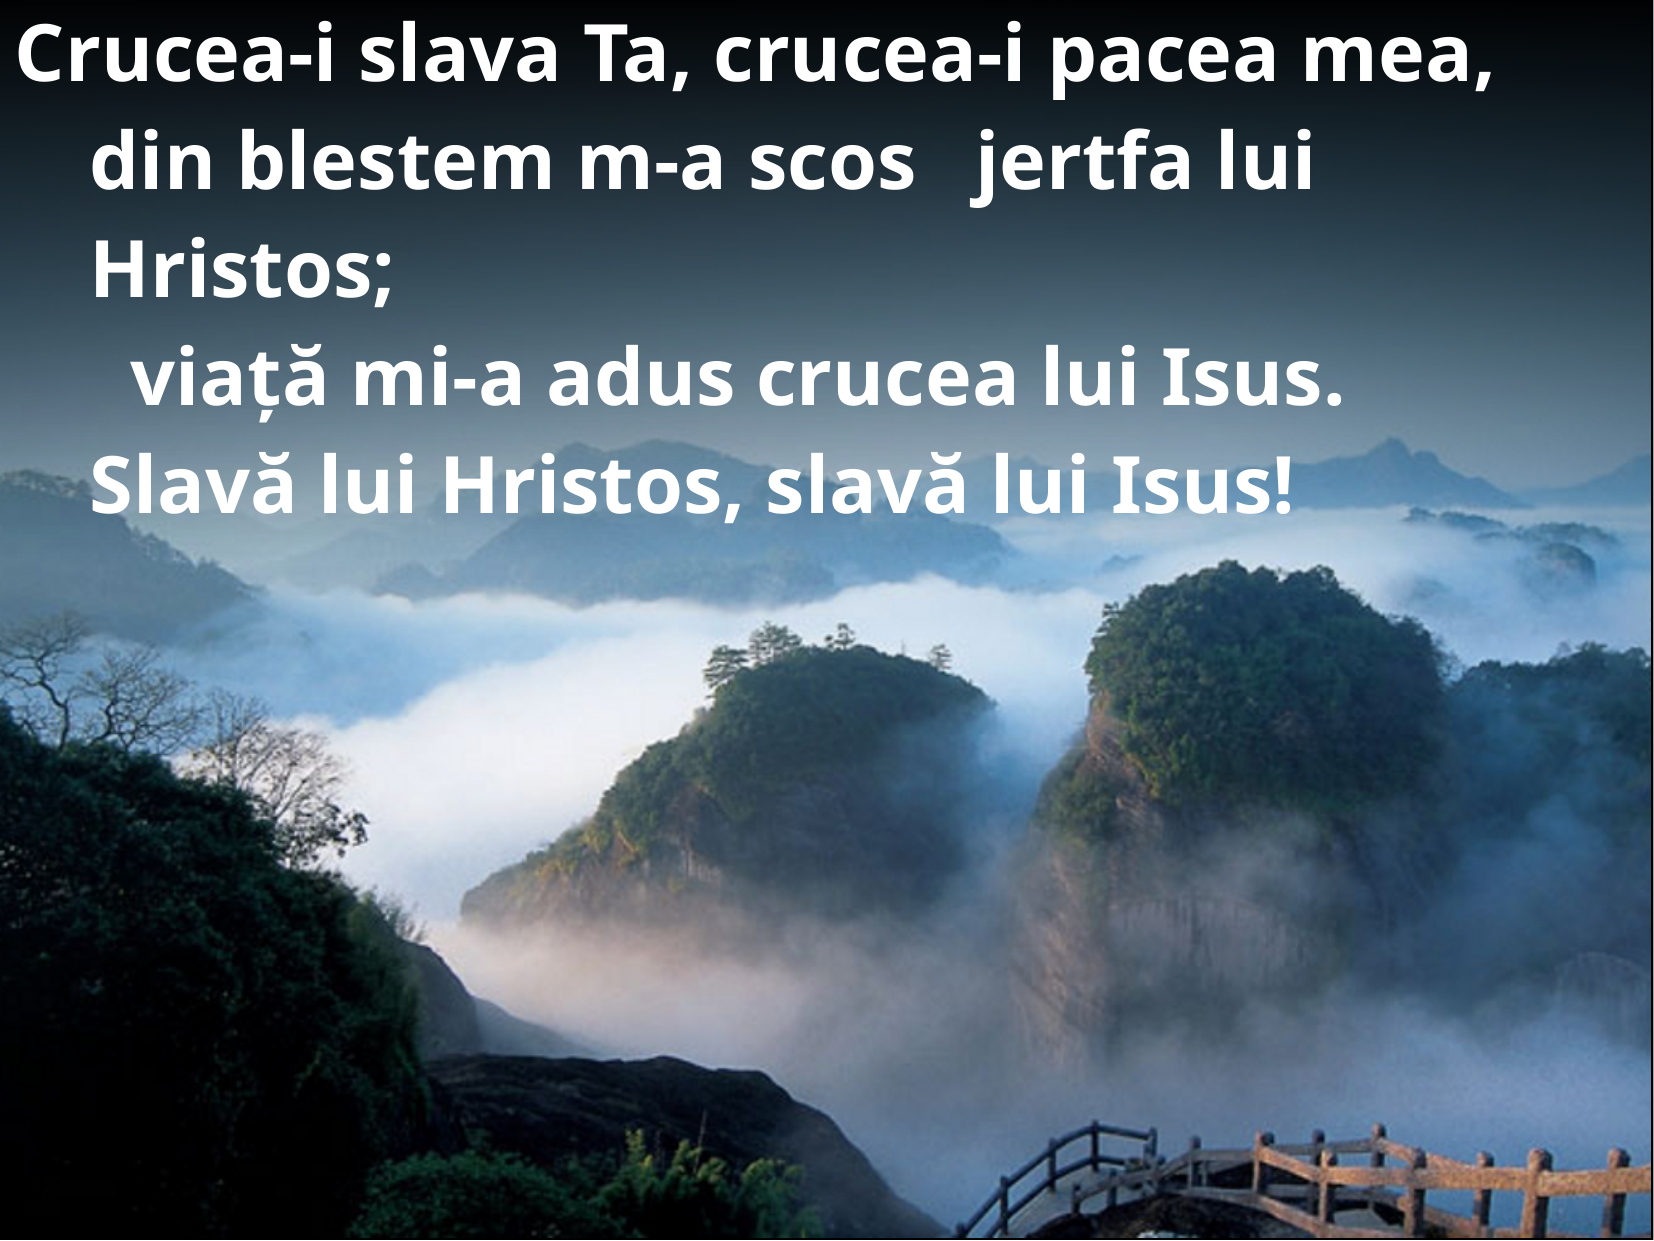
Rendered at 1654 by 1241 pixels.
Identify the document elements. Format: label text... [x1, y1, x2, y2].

picture [0, 558, 1651, 1238]
text_box Crucea-i slava Ta, crucea-i pacea mea, din blestem m-a scos jertfa lui Hristos; viaţă mi-a adus crucea lui Isus. Slavă lui Hristos, slavă lui Isus! [0, 0, 1651, 558]
